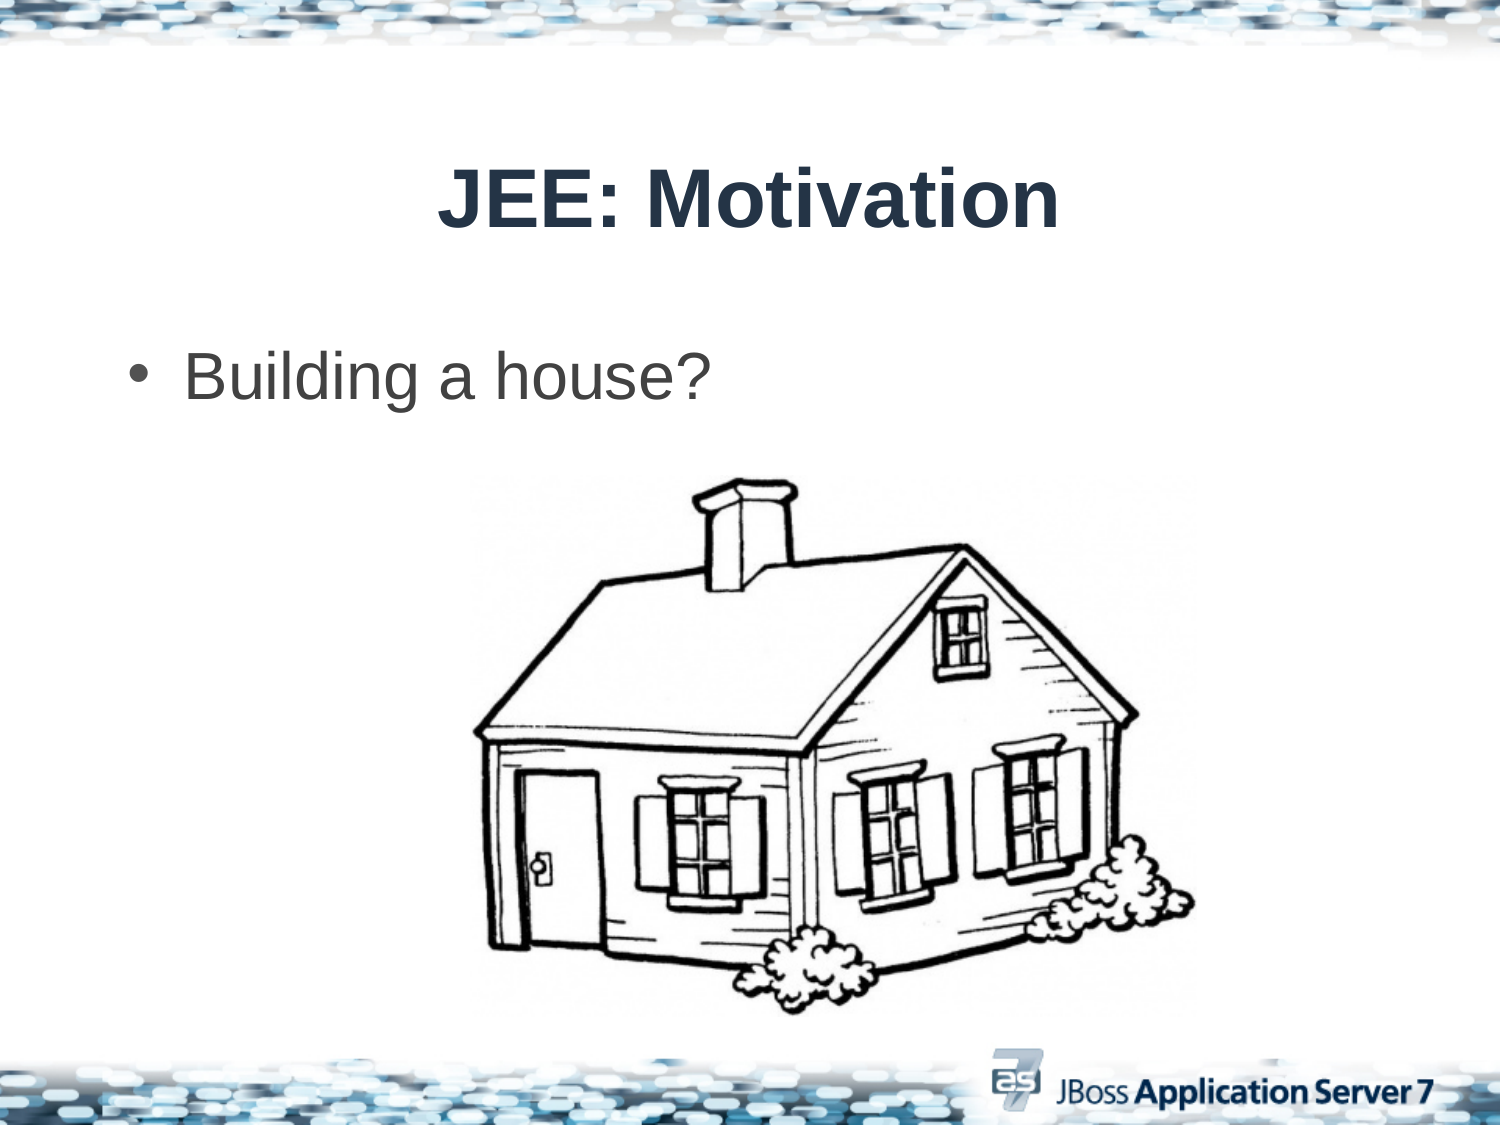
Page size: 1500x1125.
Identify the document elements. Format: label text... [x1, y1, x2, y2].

title JEE: Motivation [112, 68, 1388, 320]
list Building a house? [112, 324, 1388, 1001]
picture [0, 0, 1500, 1125]
